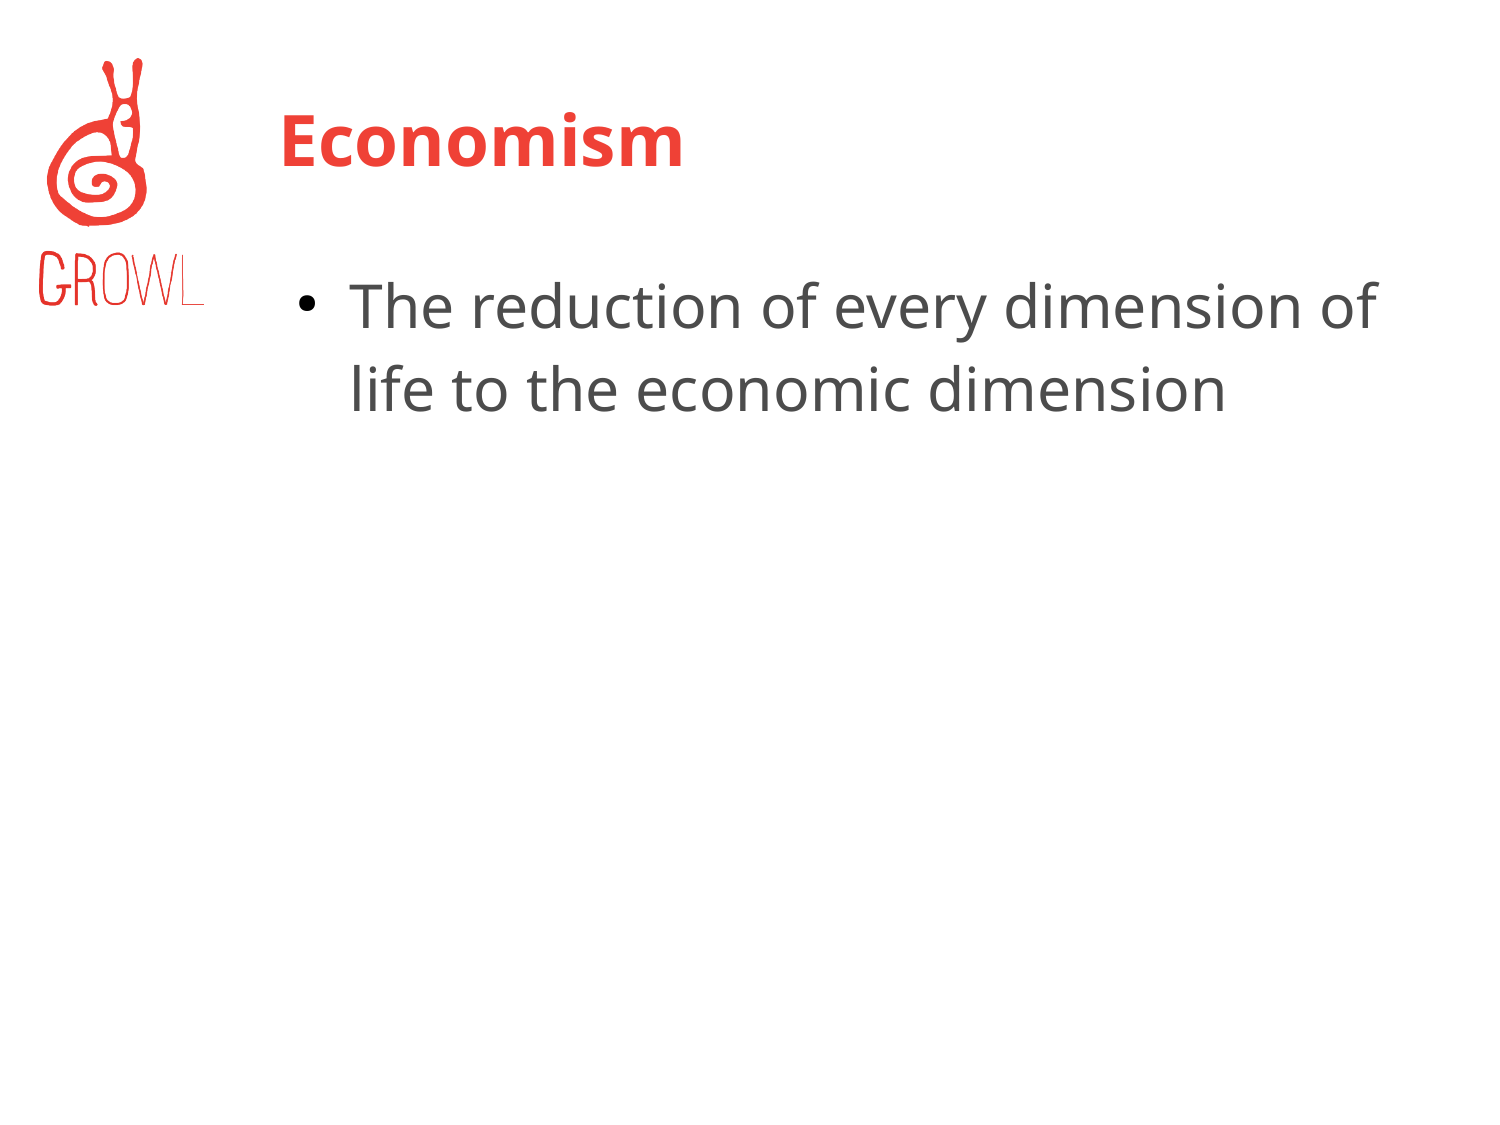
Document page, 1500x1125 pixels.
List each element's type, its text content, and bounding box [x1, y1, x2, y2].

title Economism [278, 44, 1425, 233]
picture [39, 58, 204, 306]
list The reduction of every dimension of life to the economic dimension [278, 263, 1395, 916]
